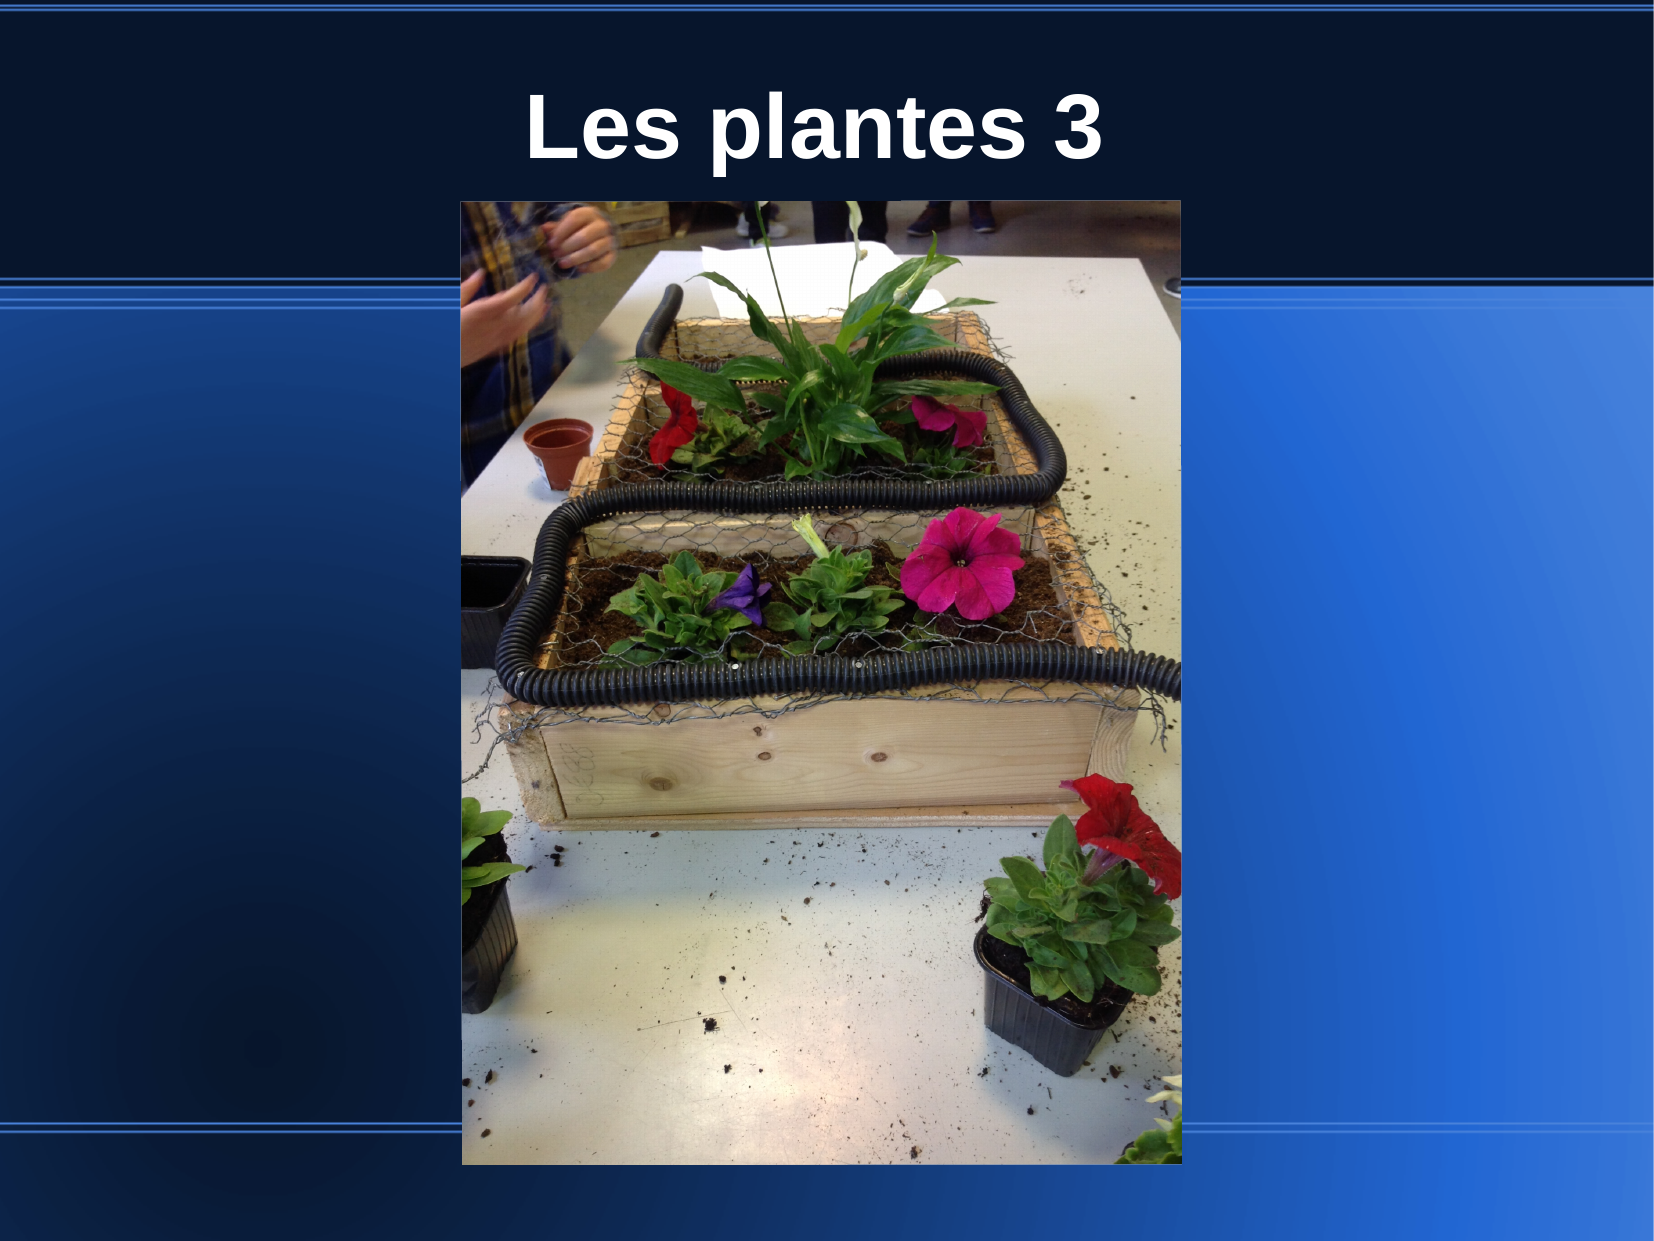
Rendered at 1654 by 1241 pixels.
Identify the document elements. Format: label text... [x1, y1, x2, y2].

picture [0, 0, 1654, 1241]
title Les plantes 3 [70, 23, 1560, 231]
